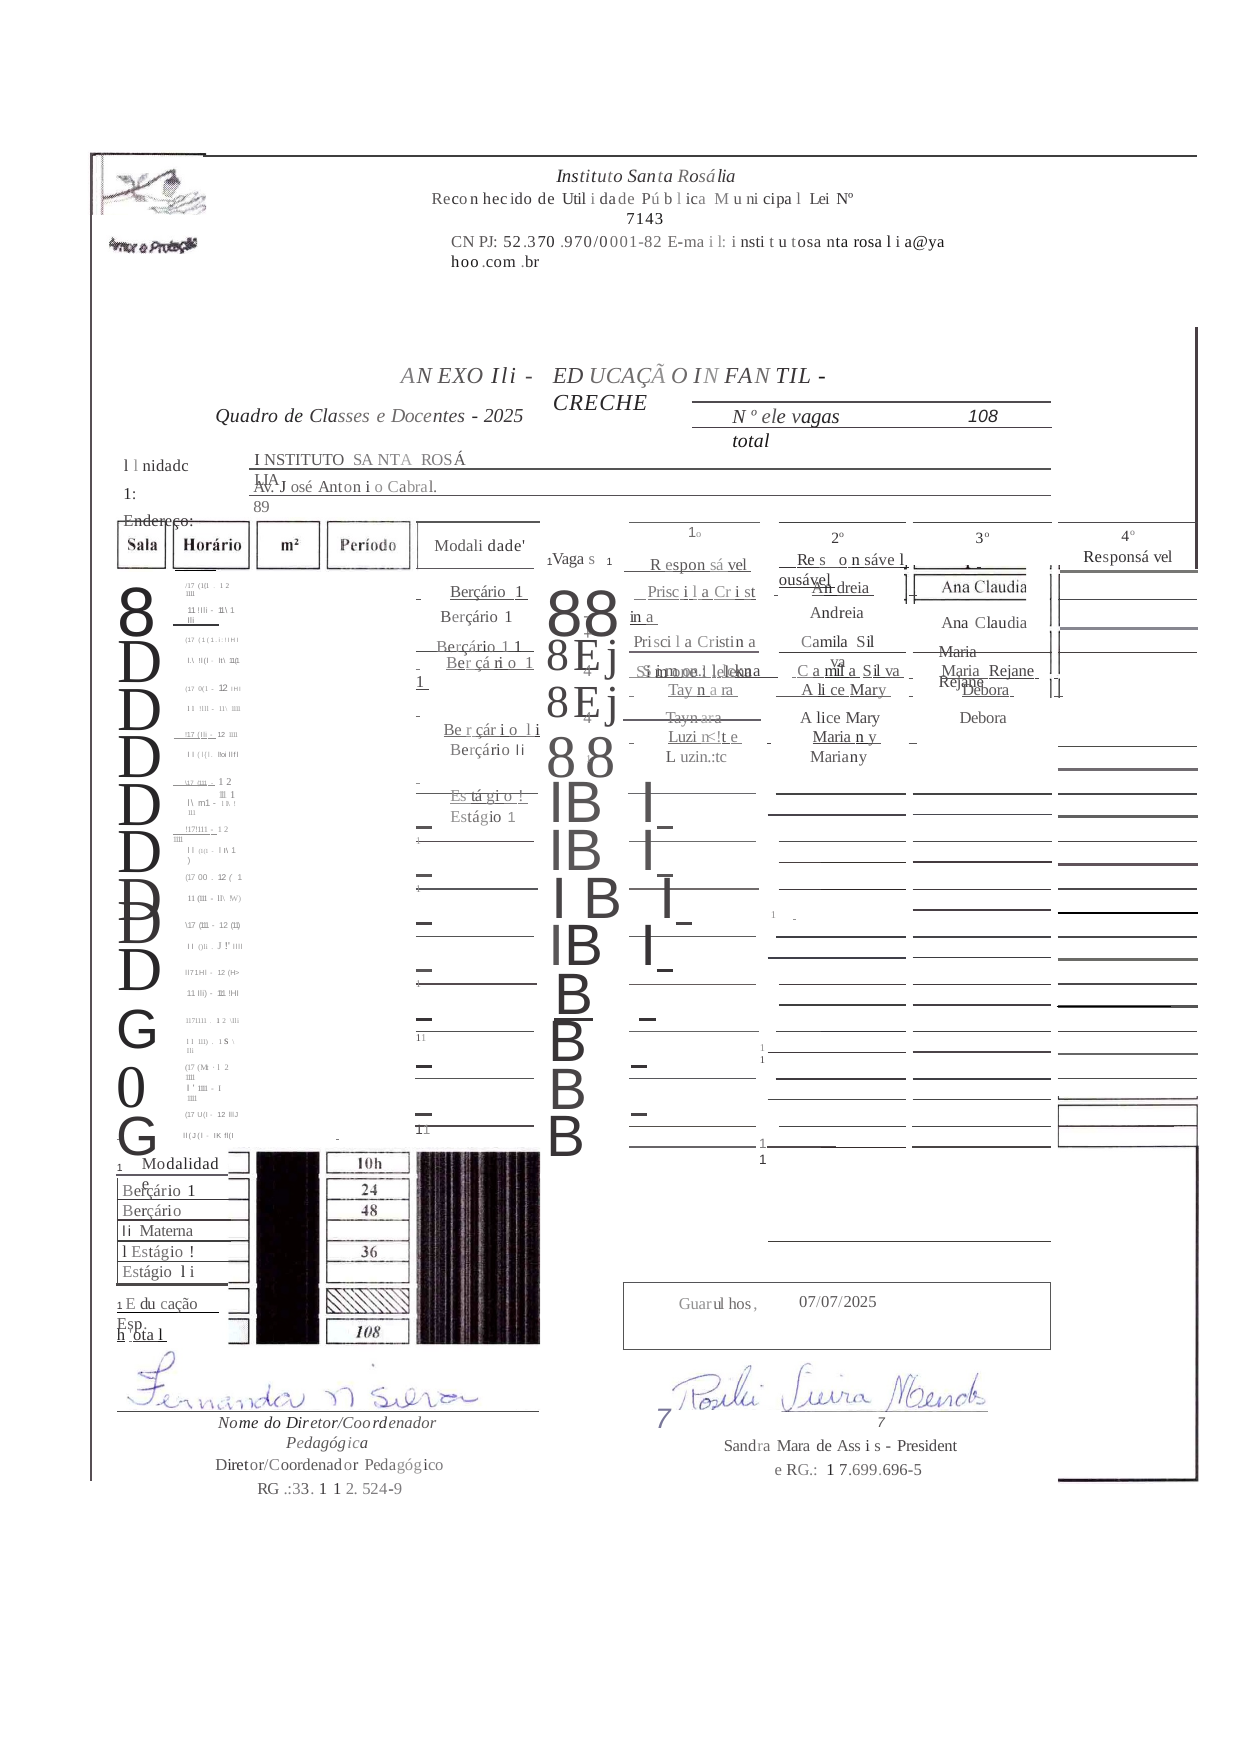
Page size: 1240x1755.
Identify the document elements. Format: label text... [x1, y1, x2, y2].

text_box 11 !Ili - 11\ 1 Ili [185, 605, 243, 619]
text_box Re s o n sáve l ousável [776, 548, 1057, 570]
text_box Nome do Diretor/Coordenador Pedagógica Diretor/Coordenador Pedagógico RG .:33. 1 1 2. 524-9 [174, 1411, 480, 1479]
text_box 4 Taynara A lice Mary Debora [581, 698, 1009, 721]
text_box 108 [966, 405, 1001, 427]
text_box Berçário 1 Berçário 1 Berçário 1 1 [413, 576, 539, 651]
text_box 8Ej [544, 624, 626, 671]
text_box B [544, 1098, 634, 1161]
text_box Av. J osé Anton i o Cabral. 89 [251, 475, 448, 497]
text_box (17 (1(1.i:!IHI [183, 636, 243, 647]
text_box l l 111) . 1 s \Ili [184, 1032, 241, 1049]
text_box D [115, 762, 172, 809]
text_box Tay n a ra A li ce Mary Debora [627, 678, 1203, 700]
text_box l l nidadc 1: Endereço: [121, 447, 204, 496]
text_box 1171111 . 1 2 \Ili [183, 1015, 242, 1028]
text_box Instituto Santa Rosália Recon hecido de Util i dade Pú b l ica M u ni cipa l Lei Nº 7143 CN PJ: 52.370 .970/0001-82 E-ma i l: i nsti t u tosa nta rosa l i a@ya hoo.com .br [431, 163, 992, 232]
text_box 4 S i m on.: l lckna C a mil a Sil va Maria Rejane [581, 651, 1203, 674]
text_box IBI 1 [413, 764, 778, 827]
text_box l.\ !l(l - lt\ 11(1 [185, 656, 243, 668]
text_box D [115, 857, 172, 905]
text_box I BI 1 [413, 859, 909, 923]
text_box h'ota l [114, 1323, 236, 1345]
text_box l l !lll - 11\ 1111 [185, 703, 243, 716]
text_box B 11 [413, 956, 778, 1019]
text_box I NSTITUTO SA NTA ROSÁ LIA [252, 448, 481, 470]
text_box ll ()li . J !' llll [185, 938, 243, 954]
text_box 1 E du cação Esp. [114, 1292, 223, 1314]
text_box \17 (111 - [170, 778, 216, 790]
text_box (17 00 . 12 (1 [183, 872, 243, 885]
text_box IBI 1 [413, 812, 773, 859]
text_box I'1111 - I 1111 [184, 1082, 242, 1096]
text_box 1 1 [757, 1134, 773, 1153]
text_box N º ele vagas total [730, 403, 875, 429]
text_box Modali dade' [432, 534, 527, 556]
text_box 7 [653, 1400, 685, 1434]
text_box \17 (111 - 12 (11) [183, 919, 242, 933]
text_box D [115, 667, 172, 714]
text_box ll71Hl - 12 (H> [183, 968, 242, 980]
text_box An dreia [772, 576, 1057, 598]
text_box B [413, 1003, 773, 1050]
text_box (17 U(I - 12 lllJ [182, 1110, 242, 1122]
text_box G 0 [114, 1005, 177, 1114]
text_box 11 (111 - ll\ !W) [185, 893, 242, 906]
text_box AN EXO Ili - Quadro de Classes e Docentes - 2025 [213, 360, 535, 427]
text_box D D [115, 905, 172, 1005]
text_box !17 (Ili - 12 1111 [171, 730, 243, 742]
text_box IBI 1 [413, 907, 773, 956]
text_box 4º Responsá vel [1082, 525, 1174, 568]
text_box [334, 1130, 534, 1143]
text_box 1 [114, 1160, 123, 1176]
text_box (17 0(1 - 12 IHI [183, 681, 243, 696]
text_box 1 2 111 1 [216, 775, 242, 790]
text_box ll(J(l - IK fl(I [114, 1130, 242, 1143]
text_box B 11 [413, 1050, 778, 1114]
text_box 11 Ili) - 11:1 !HI [184, 988, 242, 1001]
text_box 1 [584, 752, 596, 764]
text_box 1o 1 Vaga s 1 R espon sá vel [544, 522, 761, 567]
text_box Ber çá ri o 1 1 Be r çár i o l i Berçário li Es tá gi o ! Estágio 1 [413, 651, 543, 764]
text_box (17 (Mt ·l 2 1111 [182, 1061, 242, 1075]
text_box Guarul hos, 07/07/2025 [623, 1282, 1051, 1350]
text_box ED UCAÇÃ O IN FAN TIL - CRECHE [550, 360, 923, 388]
text_box 7 Sandra Mara de Ass i s - President e RG.: 1 7.699.696-5 [721, 1412, 959, 1480]
text_box Prisc i l a Cr i st in a Prisci l a Cristin a Si m one l lelena [627, 576, 761, 651]
text_box 88 [544, 570, 624, 624]
text_box l\ rn1 - l l\ !111 [185, 797, 243, 811]
text_box Luzi n<!t e Maria n y [627, 725, 1057, 747]
text_box ll(l{l. l!oi llfl [185, 750, 243, 762]
text_box 8 [115, 566, 177, 641]
text_box G [114, 1143, 176, 1160]
text_box 88 [544, 716, 627, 764]
text_box Andreia Camila Sil va [792, 601, 884, 651]
text_box Ana Claudia Maria Rejane [936, 601, 1031, 651]
text_box D [115, 620, 172, 667]
text_box -+ [581, 605, 593, 624]
text_box /17 (1{1 . 1 2 1111 [183, 580, 243, 593]
text_box G [114, 1099, 176, 1130]
text_box 1 1 [757, 1040, 773, 1050]
text_box Berçário 1 Berçário li Materna l Estágio ! Estágio l i [120, 1179, 198, 1283]
text_box !17!111 - 1 2 1111 [170, 824, 243, 838]
text_box D [115, 714, 172, 762]
text_box 2º 3º [829, 528, 992, 548]
text_box l l(1(1 - l I\ 1 ) [185, 845, 242, 858]
text_box 8Ej [544, 671, 626, 716]
text_box D [115, 809, 172, 857]
text_box L uzin.:tc Mariany [663, 745, 868, 768]
text_box Modalidad e [139, 1152, 230, 1174]
